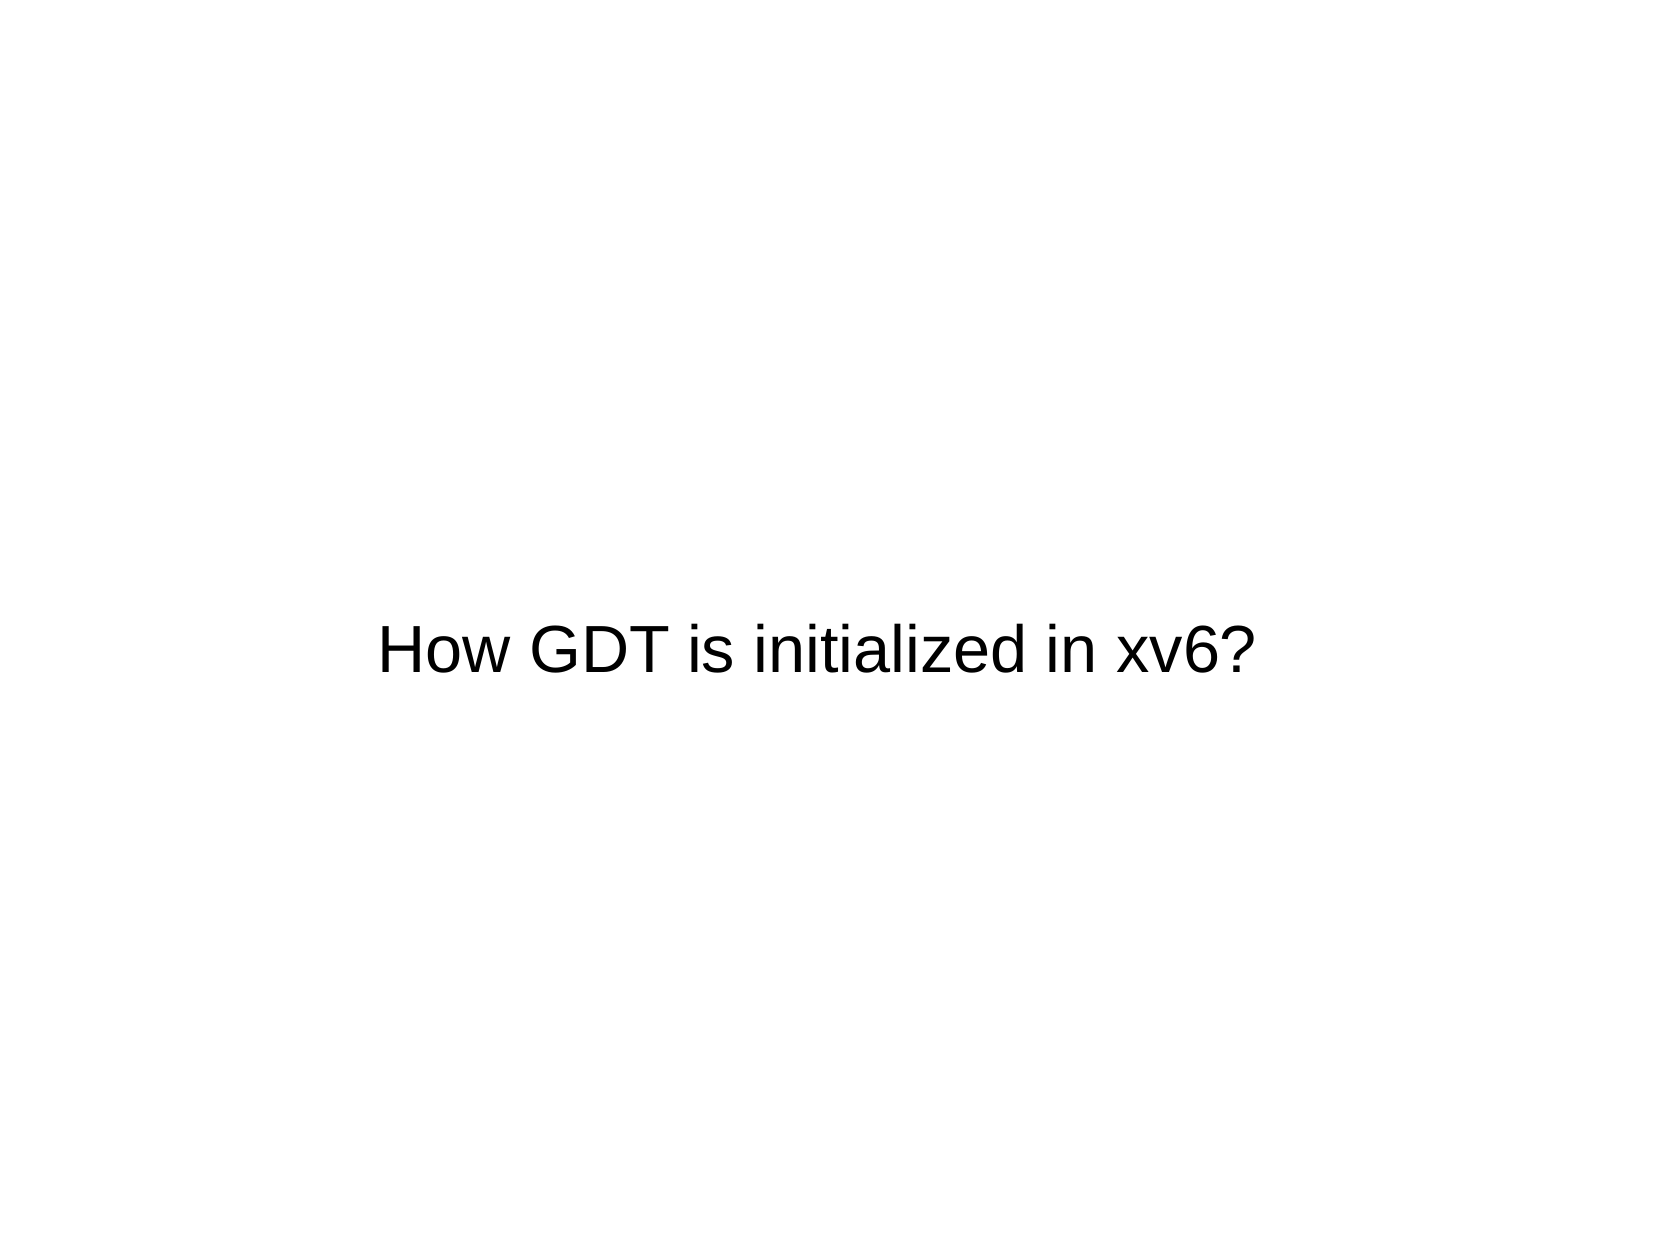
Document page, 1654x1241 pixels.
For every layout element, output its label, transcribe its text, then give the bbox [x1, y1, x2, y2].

subtitle How GDT is initialized in xv6? [82, 290, 1571, 1010]
